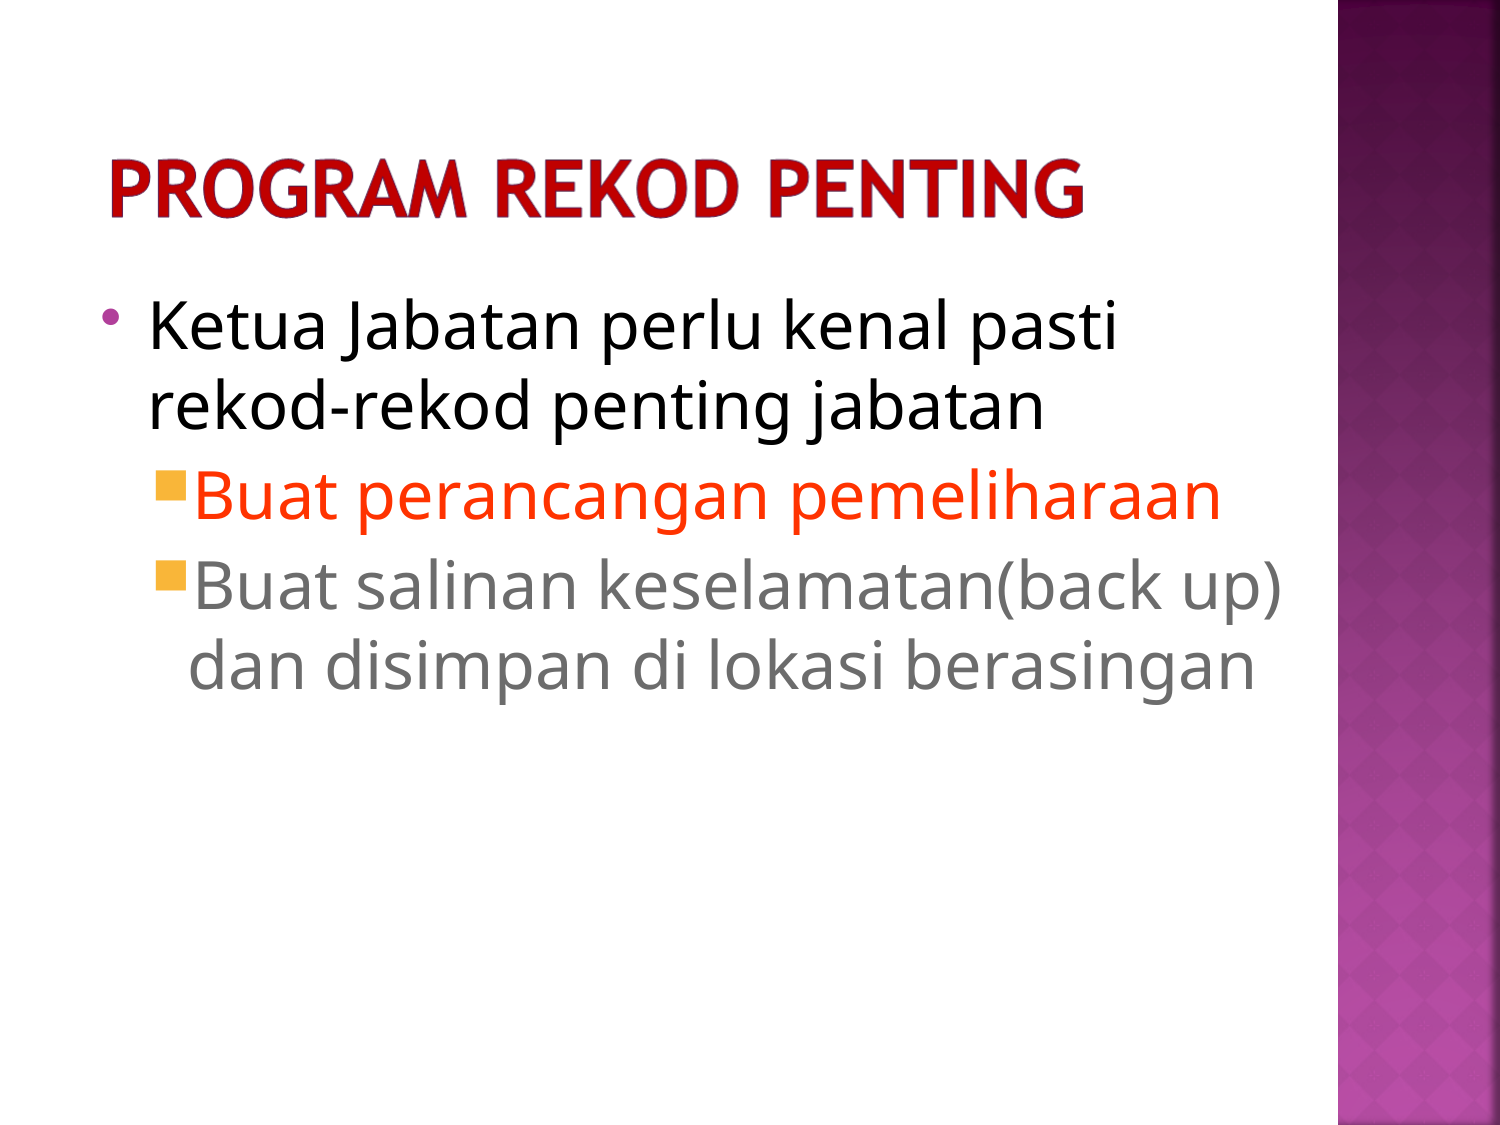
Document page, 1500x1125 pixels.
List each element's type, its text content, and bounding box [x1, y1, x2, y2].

picture [99, 0, 1500, 1125]
list Ketua Jabatan perlu kenal pasti rekod-rekod penting jabatan Buat perancangan pemeliharaan Buat salinan keselamatan(back up) dan disimpan di lokasi berasingan [87, 275, 1338, 900]
